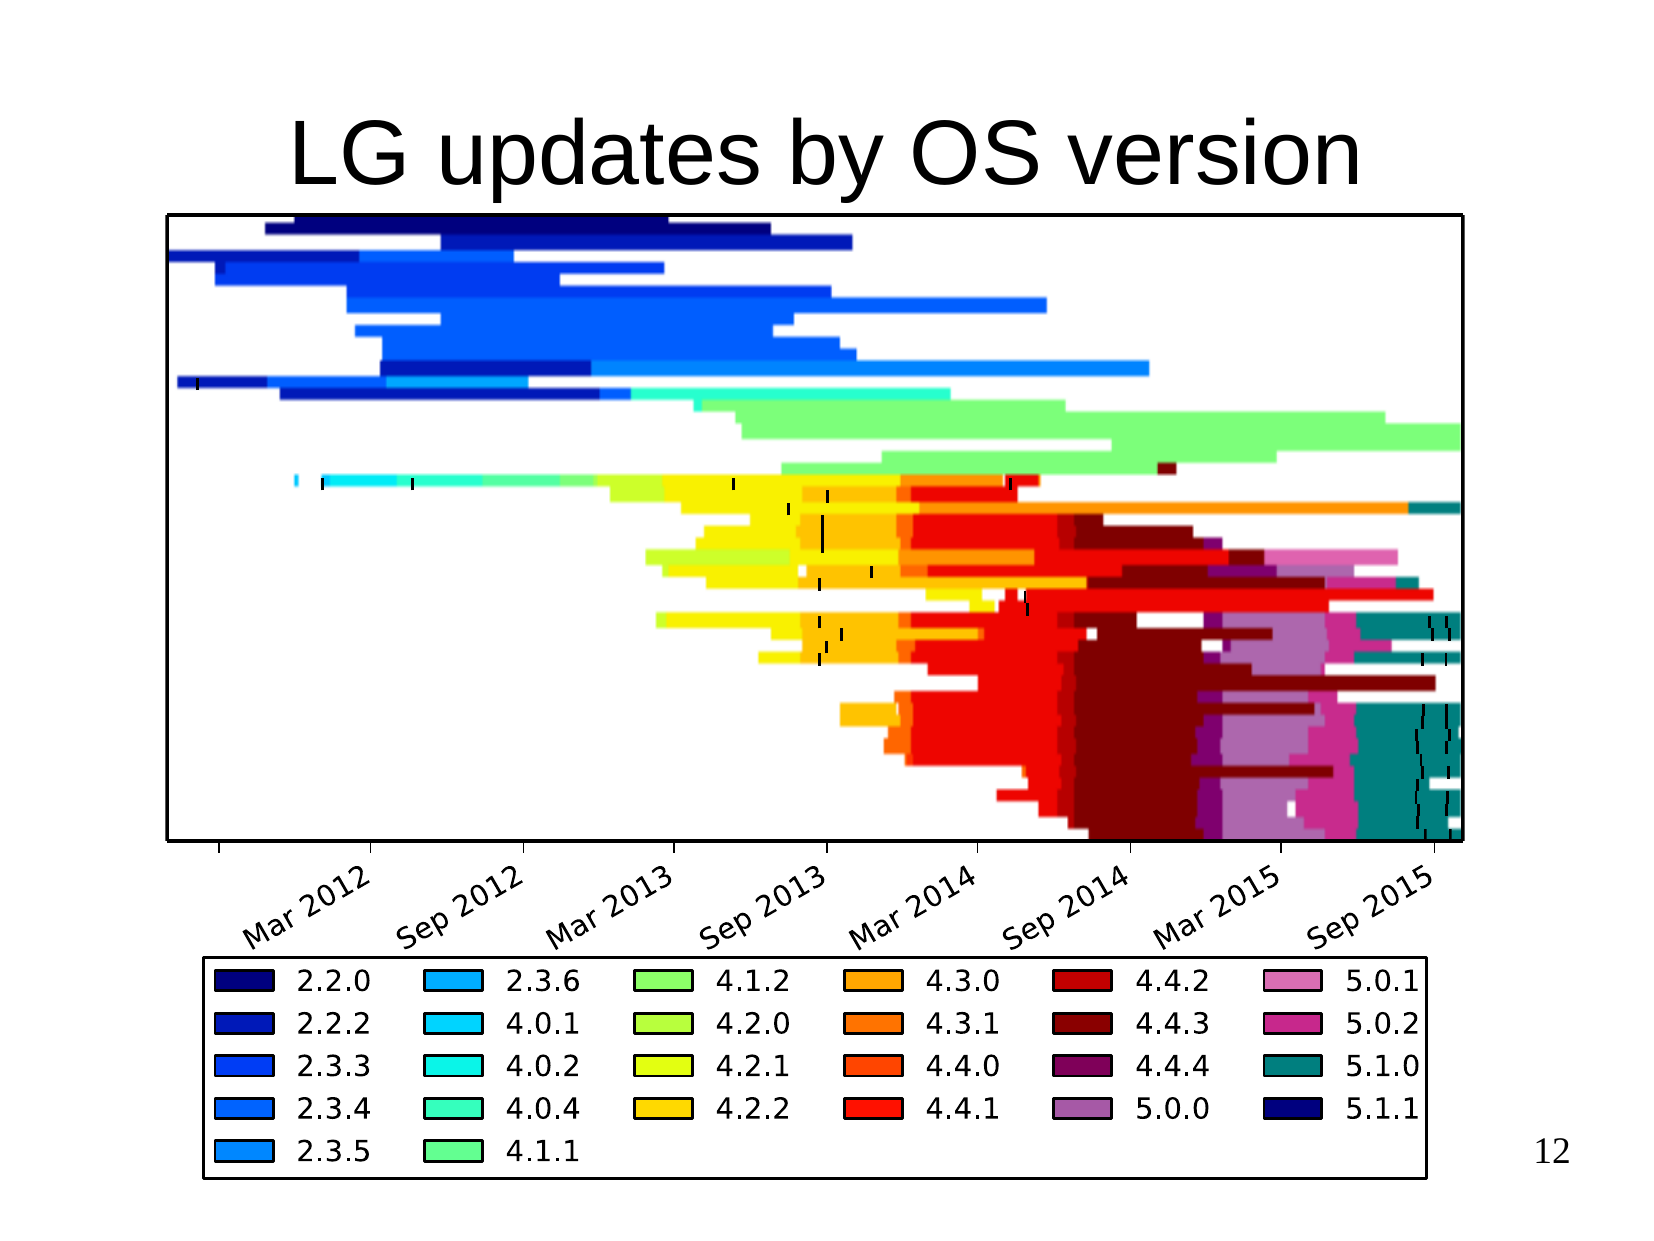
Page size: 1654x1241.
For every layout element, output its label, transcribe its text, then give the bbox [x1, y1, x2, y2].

title LG updates by OS version [82, 49, 1571, 257]
picture [165, 212, 1465, 1181]
